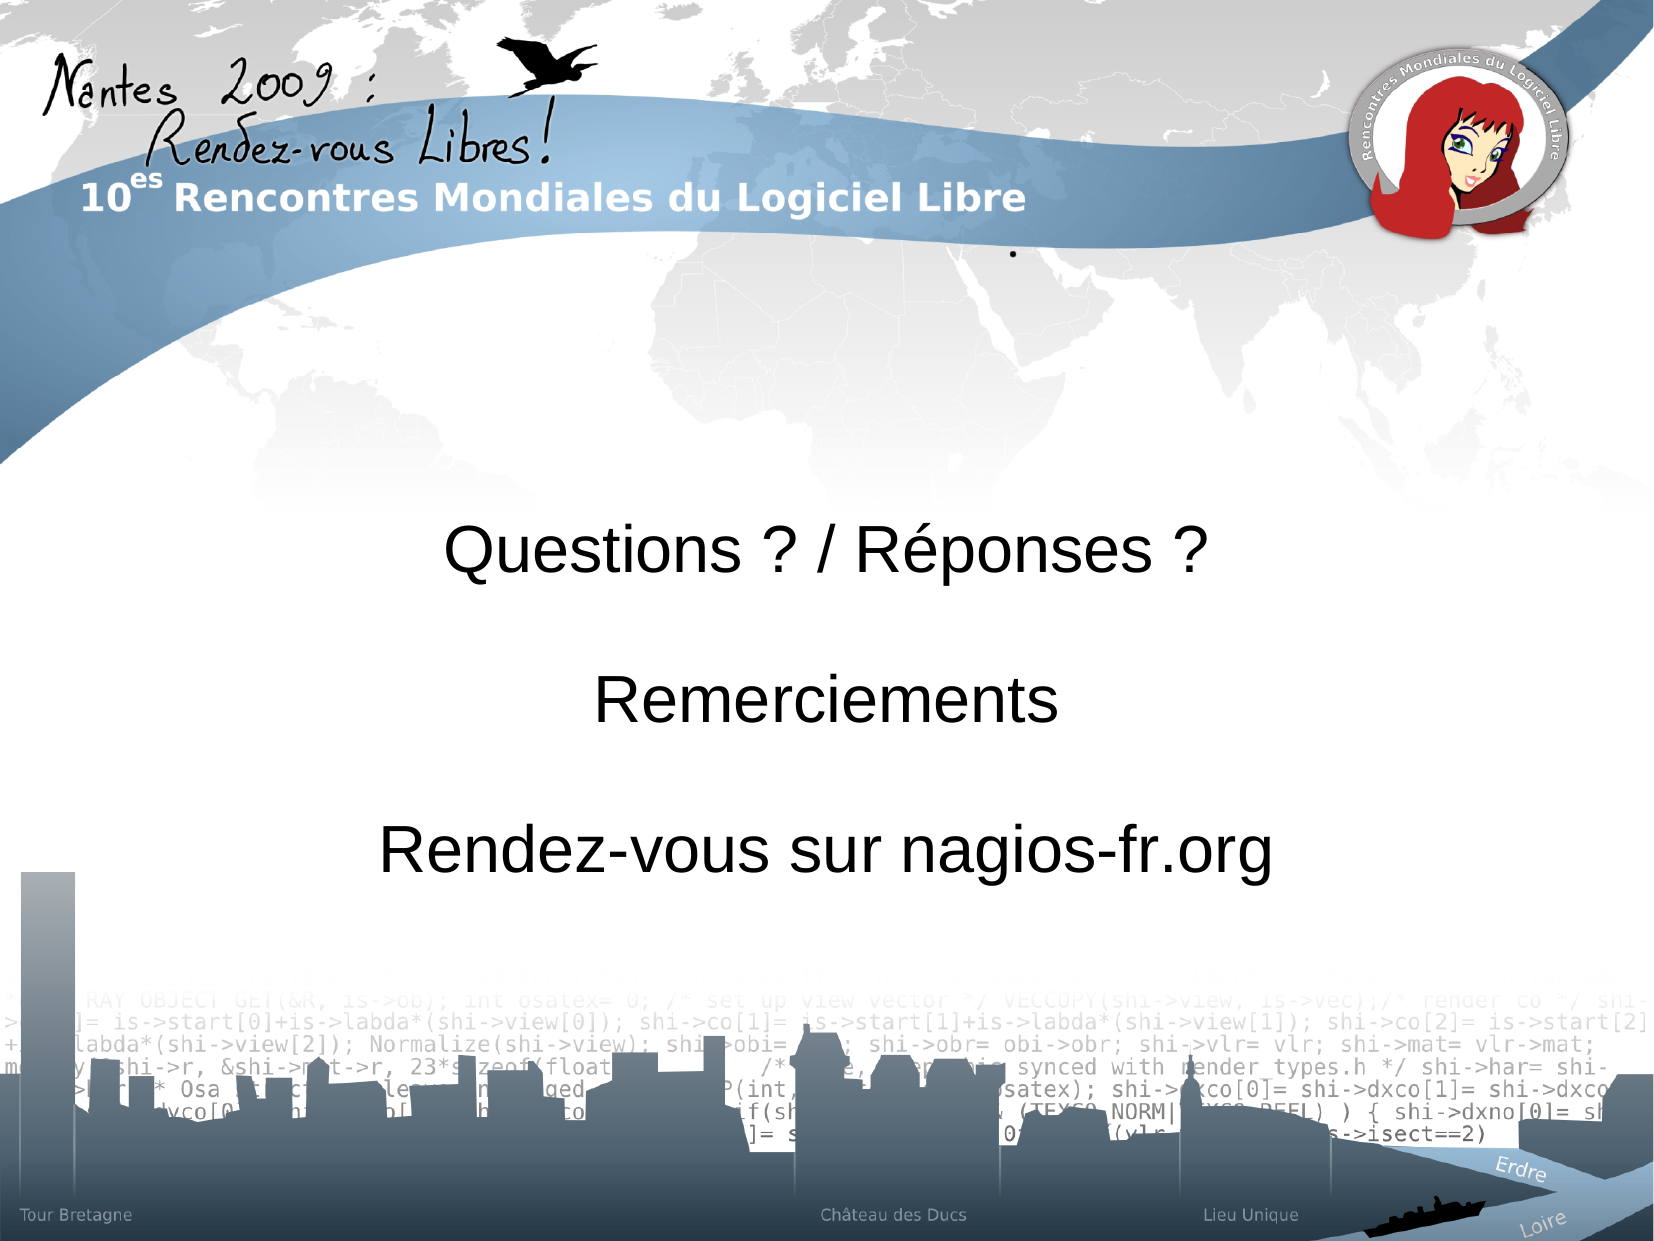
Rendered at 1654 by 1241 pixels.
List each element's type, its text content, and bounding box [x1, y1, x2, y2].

subtitle Questions ? / Réponses ? Remerciements Rendez-vous sur nagios-fr.org [82, 297, 1571, 1102]
picture [0, 0, 1654, 544]
picture [0, 804, 1654, 1241]
